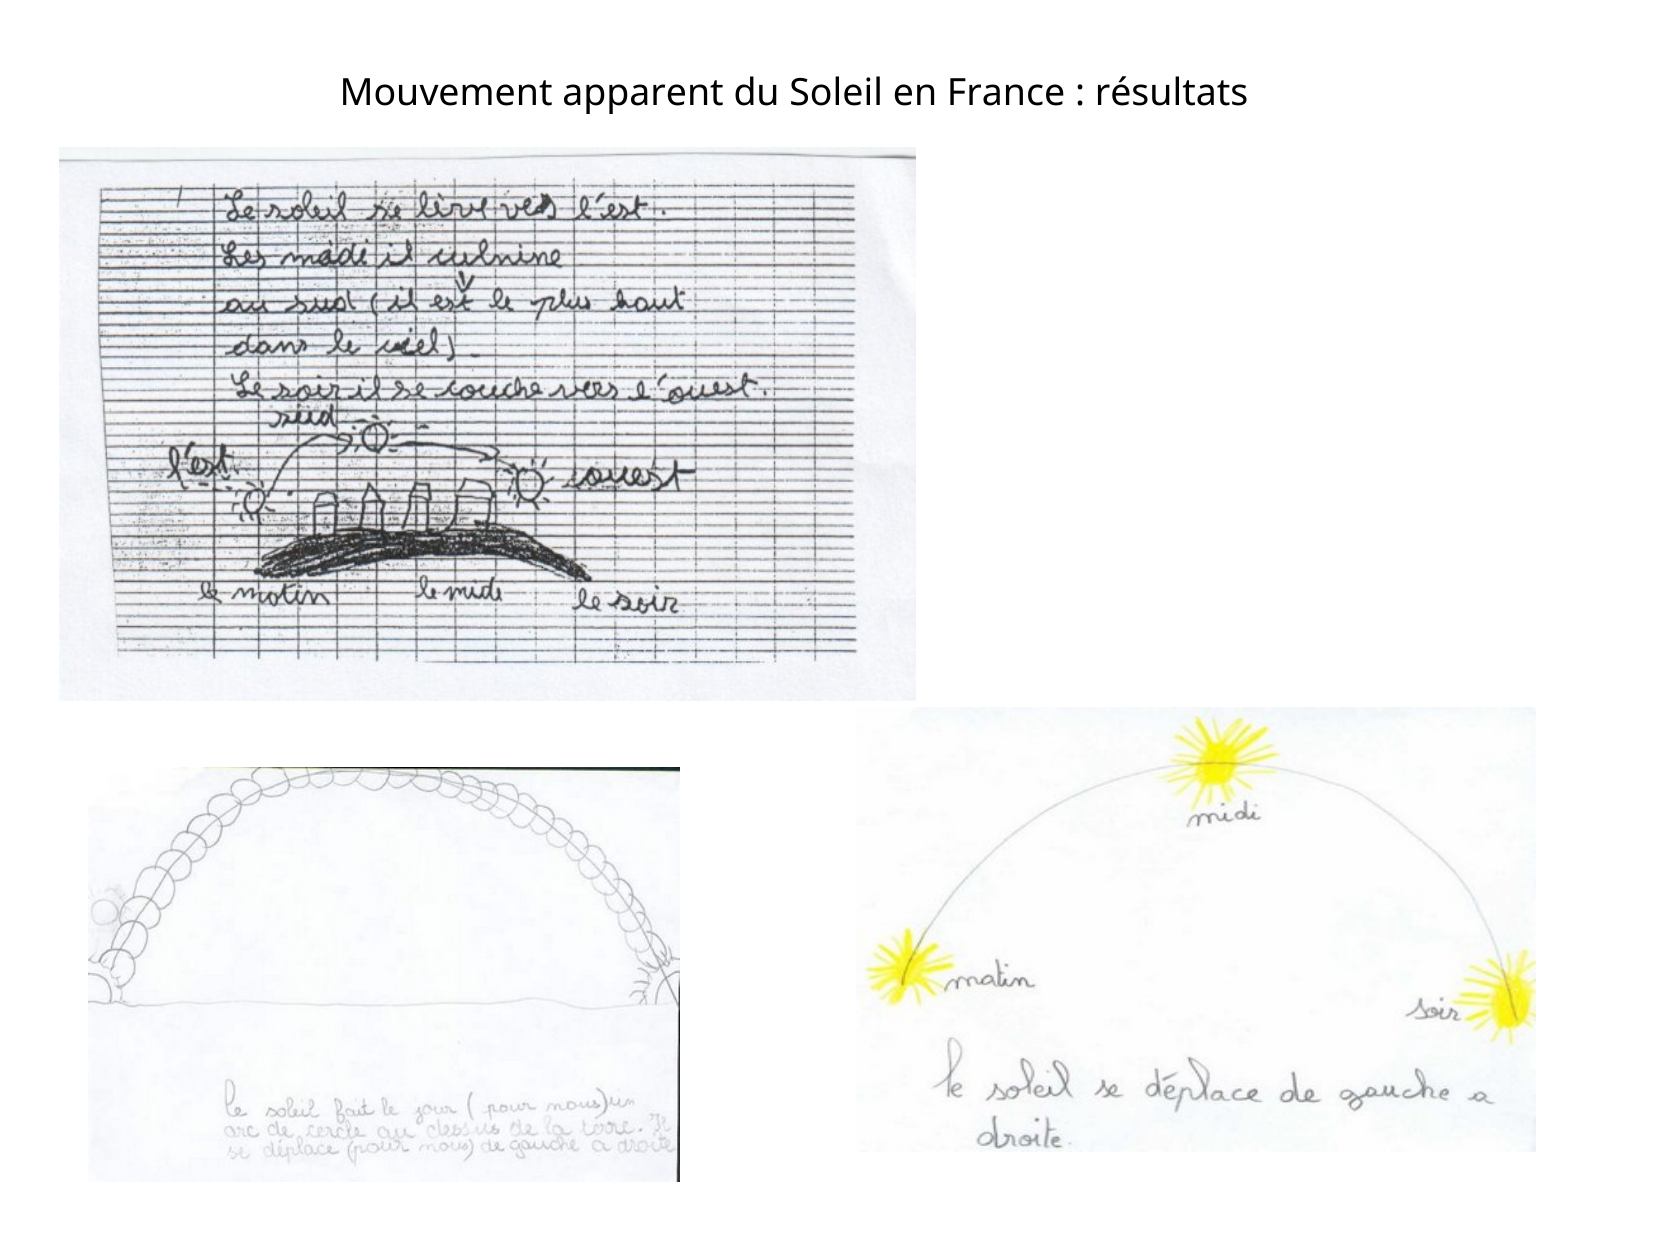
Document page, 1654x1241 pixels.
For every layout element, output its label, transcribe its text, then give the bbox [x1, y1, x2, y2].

picture [59, 147, 916, 702]
text_box Mouvement apparent du Soleil en France : résultats [324, 58, 1447, 117]
picture [856, 707, 1536, 1152]
picture [88, 767, 680, 1182]
